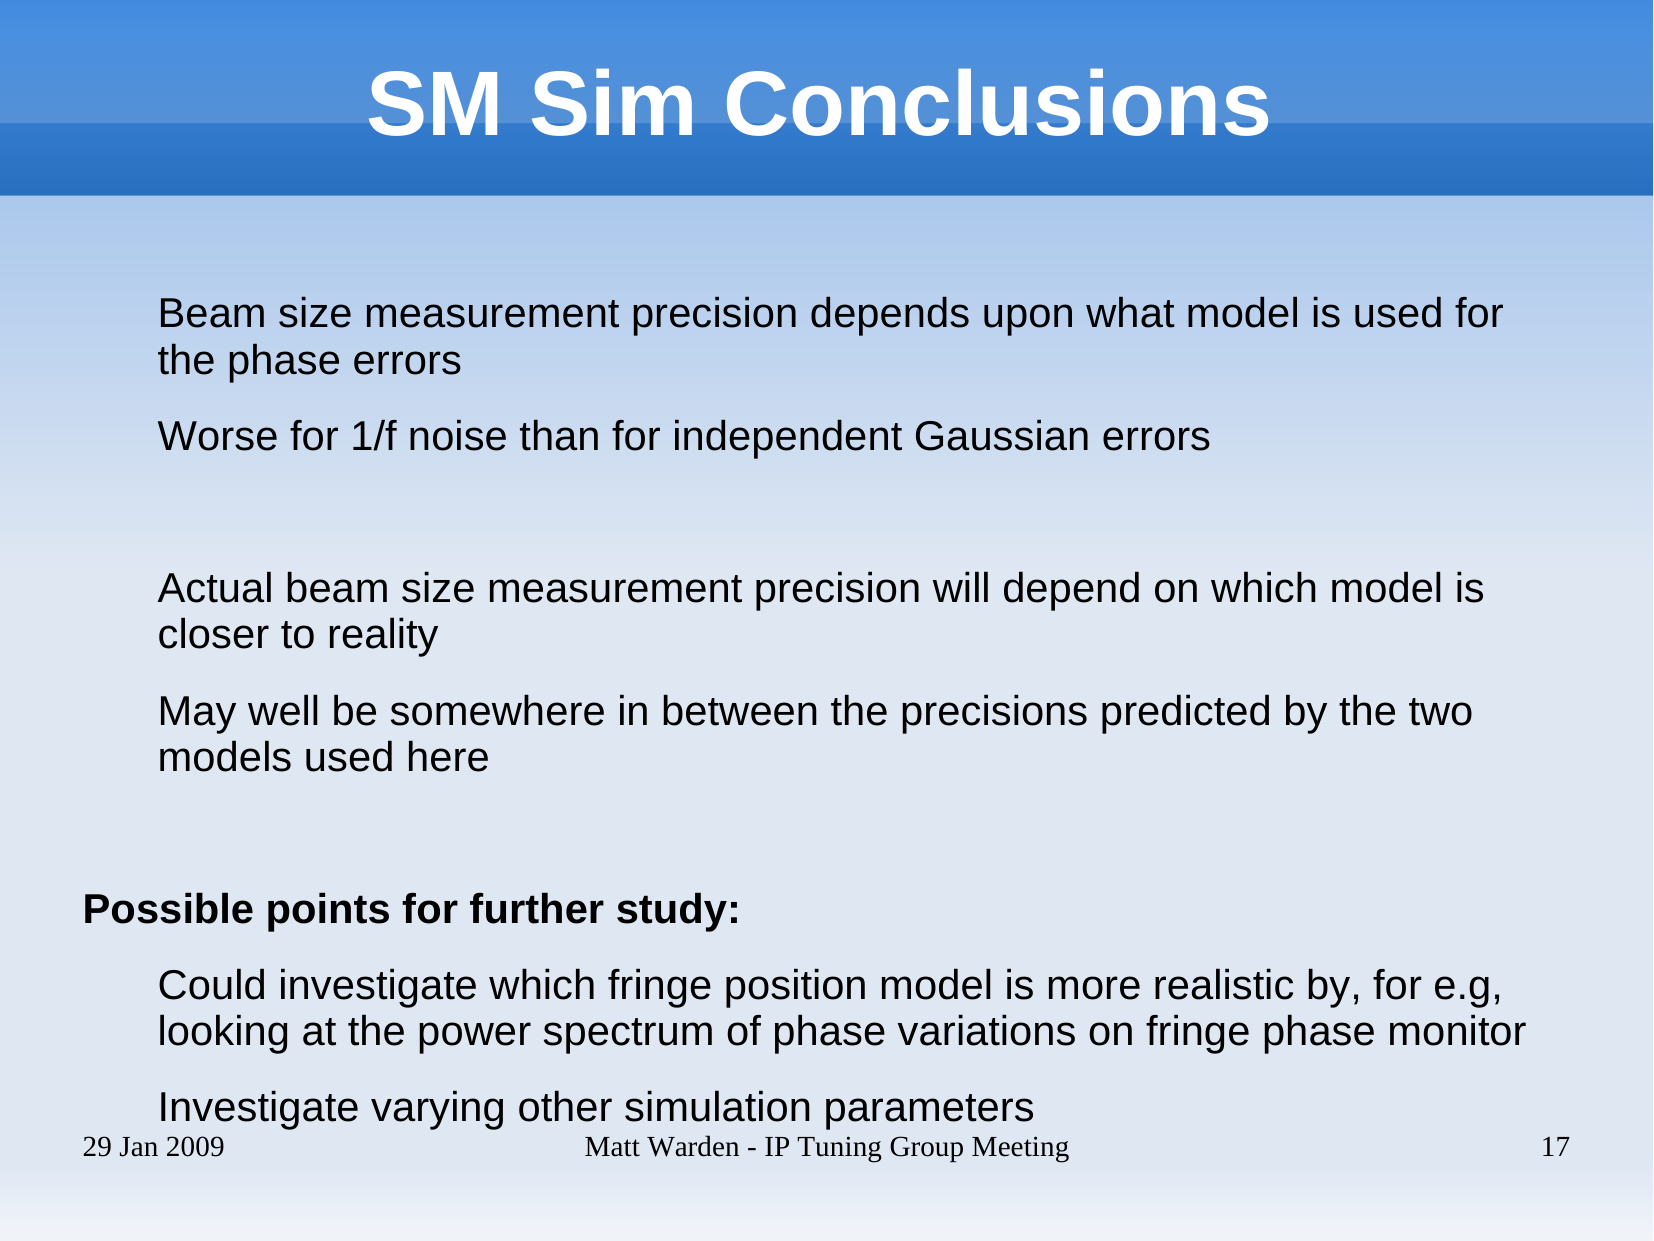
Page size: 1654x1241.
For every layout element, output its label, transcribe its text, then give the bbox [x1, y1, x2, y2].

list Beam size measurement precision depends upon what model is used for the phase errors Worse for 1/f noise than for independent Gaussian errors Actual beam size measurement precision will depend on which model is closer to reality May well be somewhere in between the precisions predicted by the two models used here Possible points for further study: Could investigate which fringe position model is more realistic by, for e.g, looking at the power spectrum of phase variations on fringe phase monitor Investigate varying other simulation parameters [82, 290, 1571, 1131]
picture [0, 0, 1654, 1241]
title SM Sim Conclusions [76, 0, 1565, 208]
